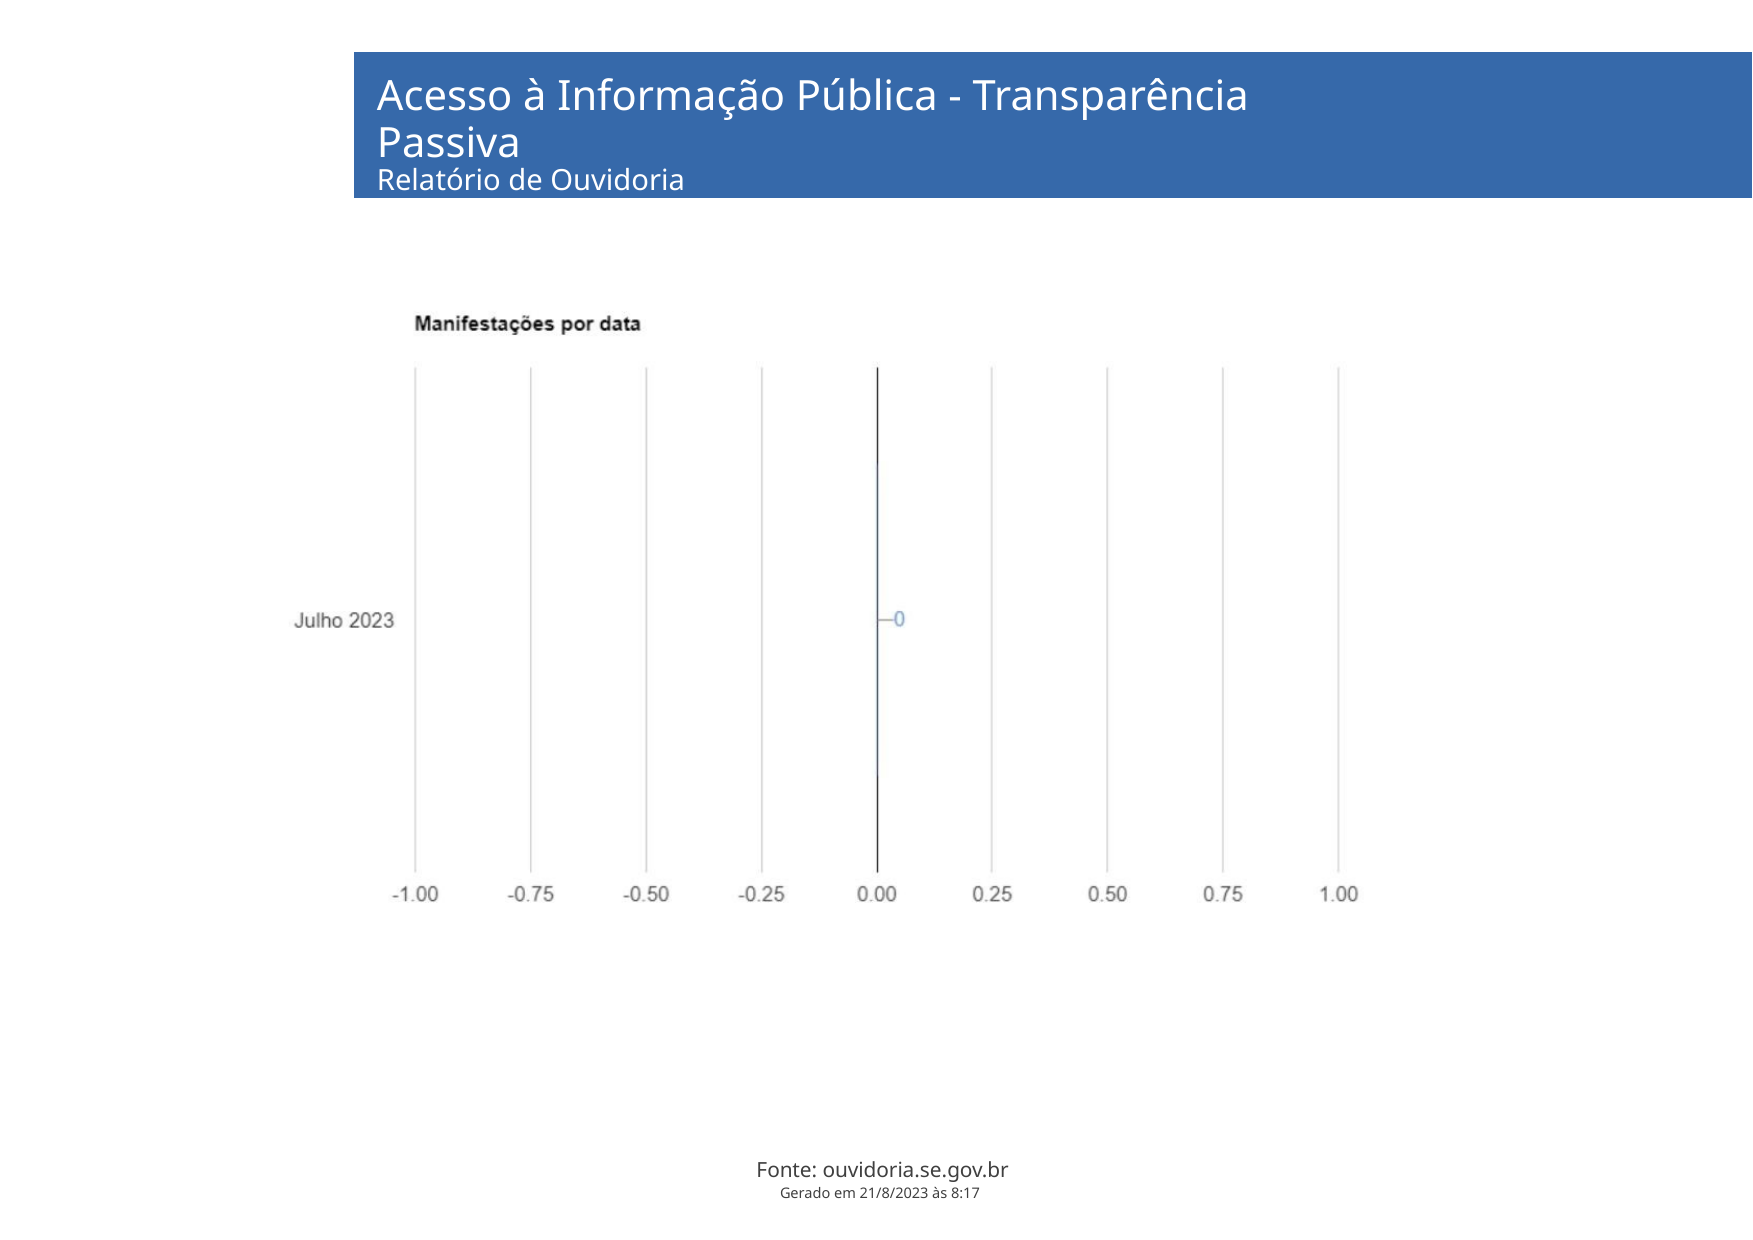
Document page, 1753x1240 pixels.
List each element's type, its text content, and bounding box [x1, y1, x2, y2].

text_box Fonte: ouvidoria.se.gov.br [756, 1158, 1023, 1182]
text_box Gerado em 21/8/2023 às 8:17 [780, 1184, 999, 1202]
text_box Acesso à Informação Pública - Transparência Passiva Relatório de Ouvidoria SETUR - Julho a Julho de 2023 [376, 72, 1403, 228]
text_box [354, 52, 1752, 198]
text_box [155, 211, 1599, 1028]
